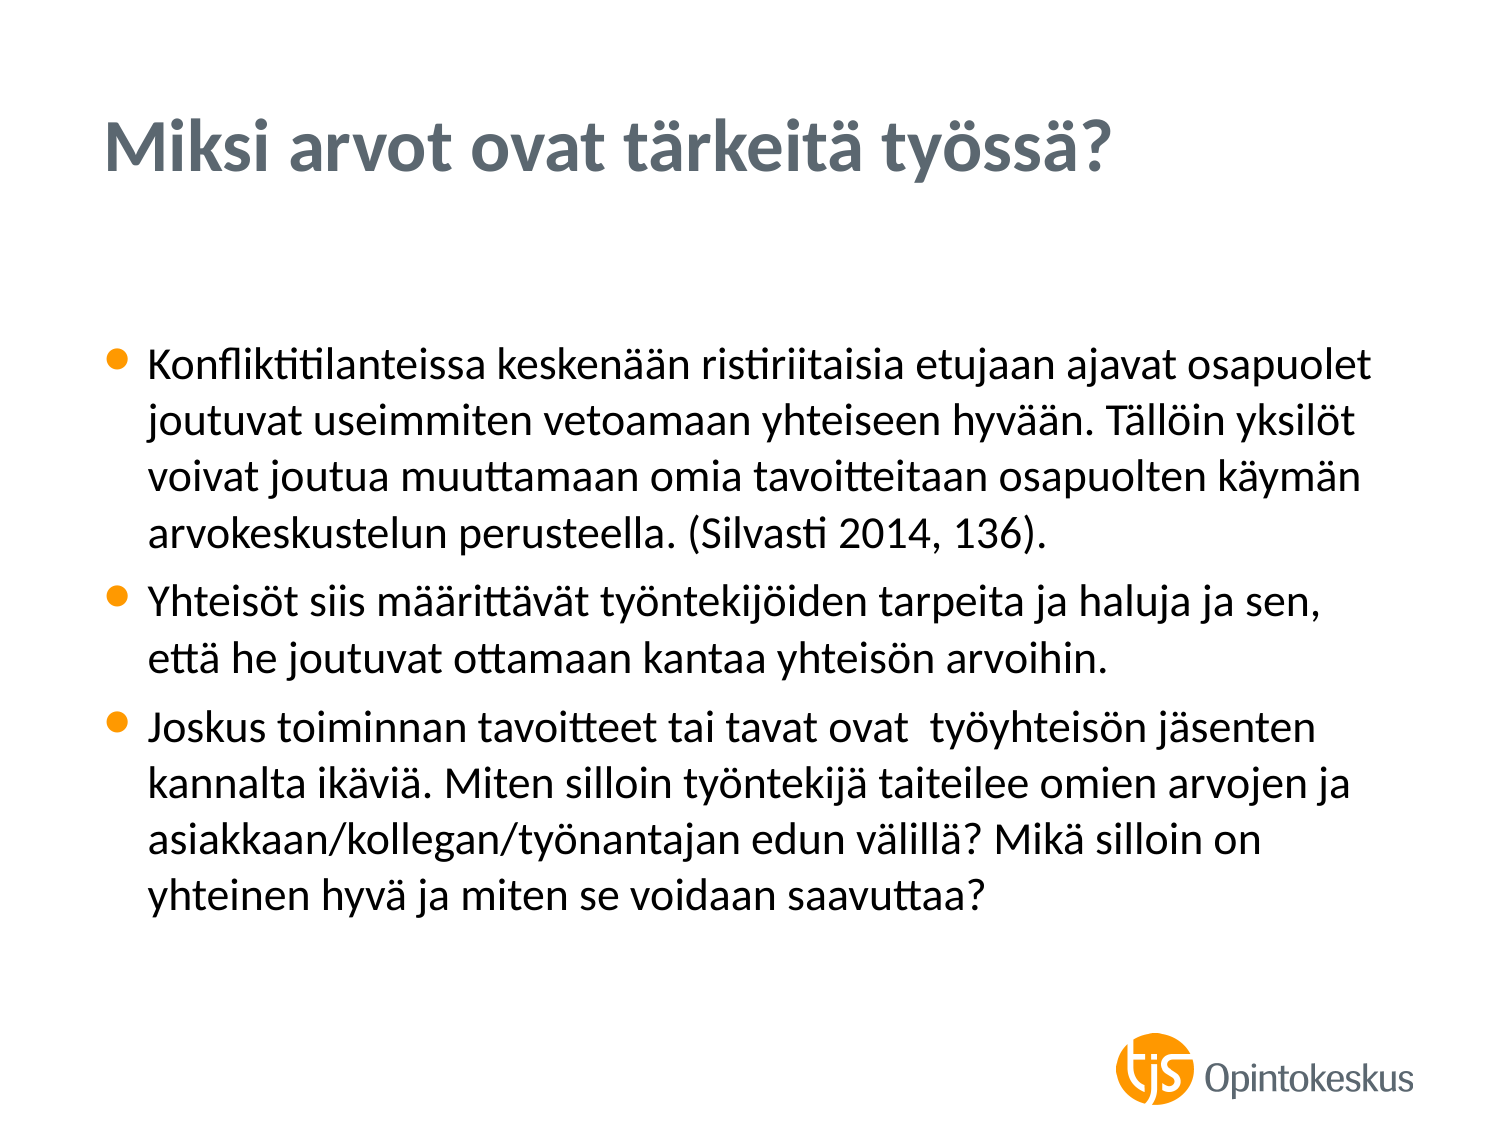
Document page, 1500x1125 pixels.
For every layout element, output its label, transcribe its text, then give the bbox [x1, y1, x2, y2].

title Miksi arvot ovat tärkeitä työssä? [88, 88, 1412, 266]
picture [1116, 1033, 1413, 1105]
list Konfliktitilanteissa keskenään ristiriitaisia etujaan ajavat osapuolet joutuvat useimmiten vetoamaan yhteiseen hyvään. Tällöin yksilöt voivat joutua muuttamaan omia tavoitteitaan osapuolten käymän arvokeskustelun perusteella. (Silvasti 2014, 136). Yhteisöt siis määrittävät työntekijöiden tarpeita ja haluja ja sen, että he joutuvat ottamaan kantaa yhteisön arvoihin. Joskus toiminnan tavoitteet tai tavat ovat työyhteisön jäsenten kannalta ikäviä. Miten silloin työntekijä taiteilee omien arvojen ja asiakkaan/kollegan/työnantajan edun välillä? Mikä silloin on yhteinen hyvä ja miten se voidaan saavuttaa? [88, 324, 1412, 1004]
